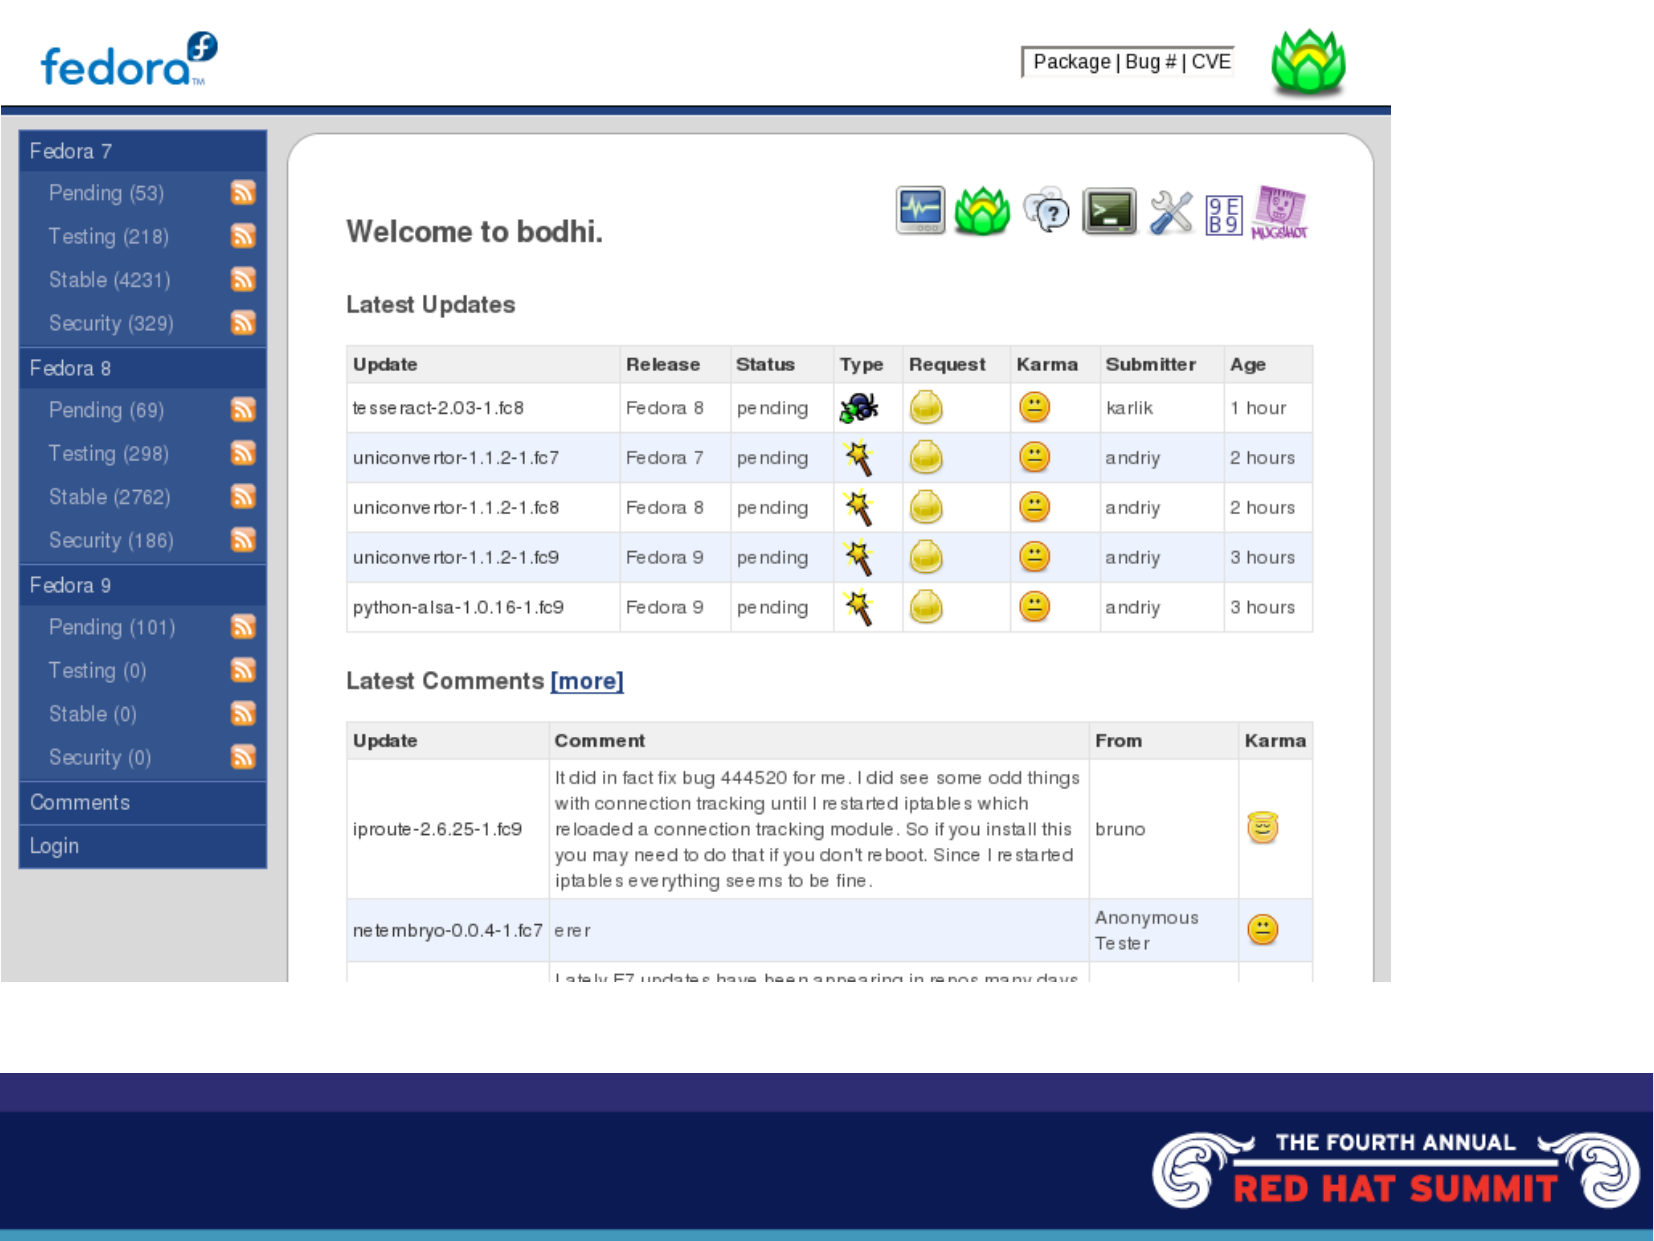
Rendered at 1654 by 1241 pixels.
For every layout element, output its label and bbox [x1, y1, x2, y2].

picture [0, 1073, 1654, 1241]
picture [1, 6, 1391, 982]
